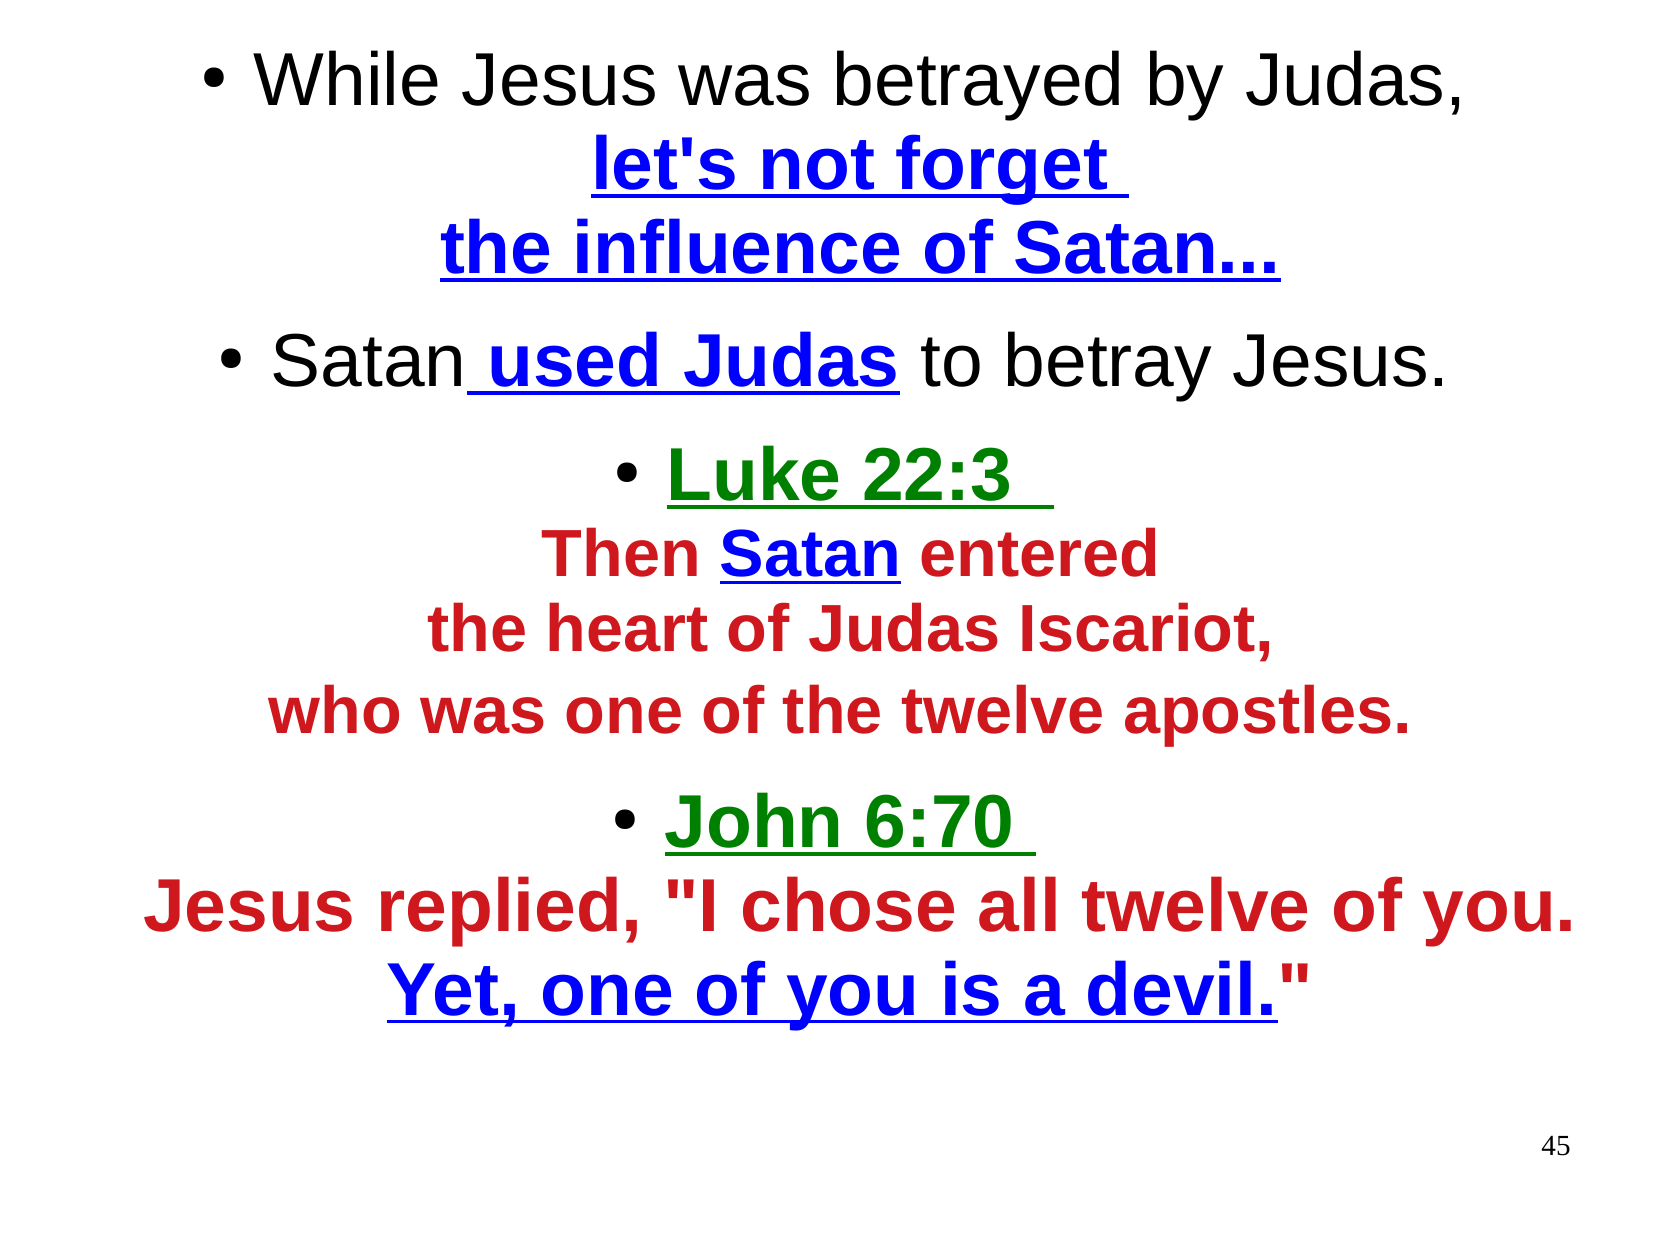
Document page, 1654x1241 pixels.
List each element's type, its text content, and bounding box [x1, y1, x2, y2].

list While Jesus was betrayed by Judas, let's not forget the influence of Satan... Satan used Judas to betray Jesus. Luke 22:3 Then Satan entered the heart of Judas Iscariot, who was one of the twelve apostles. John 6:70 Jesus replied, "I chose all twelve of you. Yet, one of you is a devil." [37, 37, 1613, 1238]
